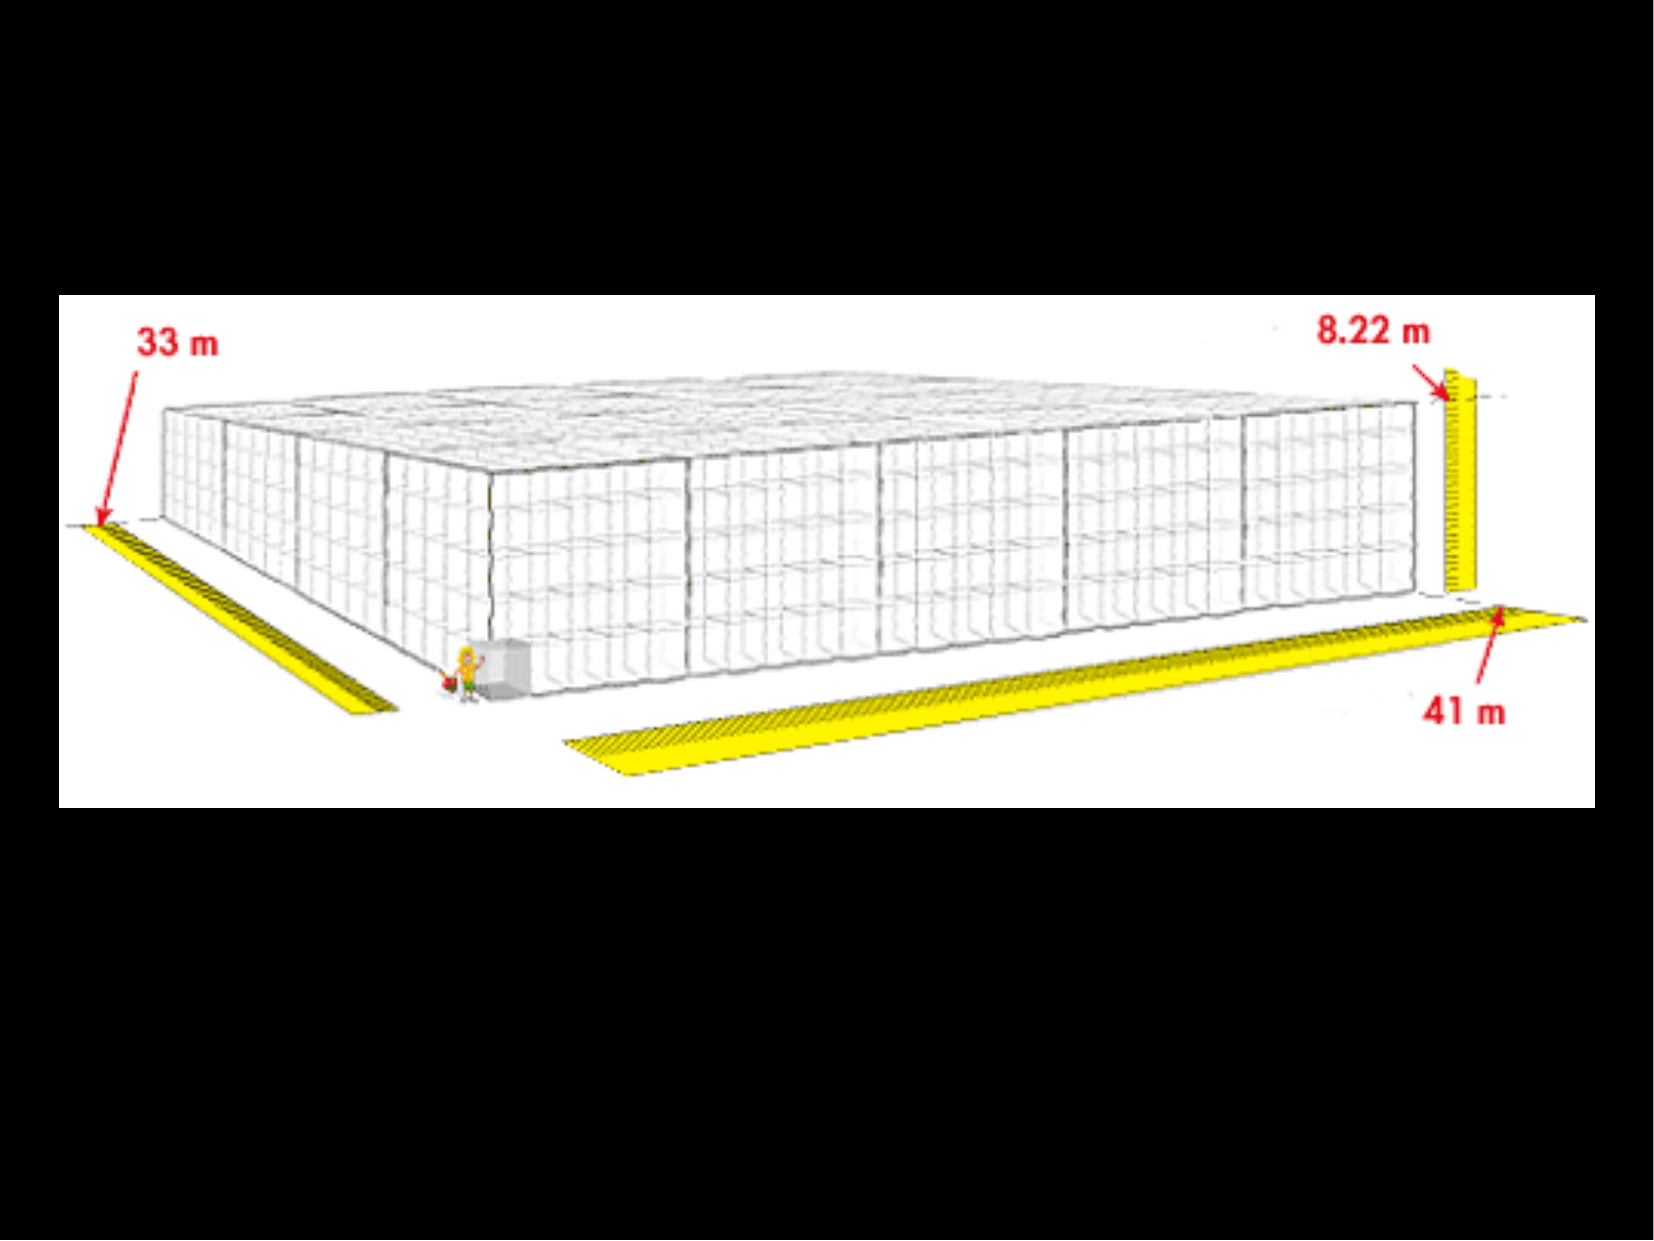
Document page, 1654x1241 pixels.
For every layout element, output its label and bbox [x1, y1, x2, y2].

picture [59, 295, 1595, 808]
